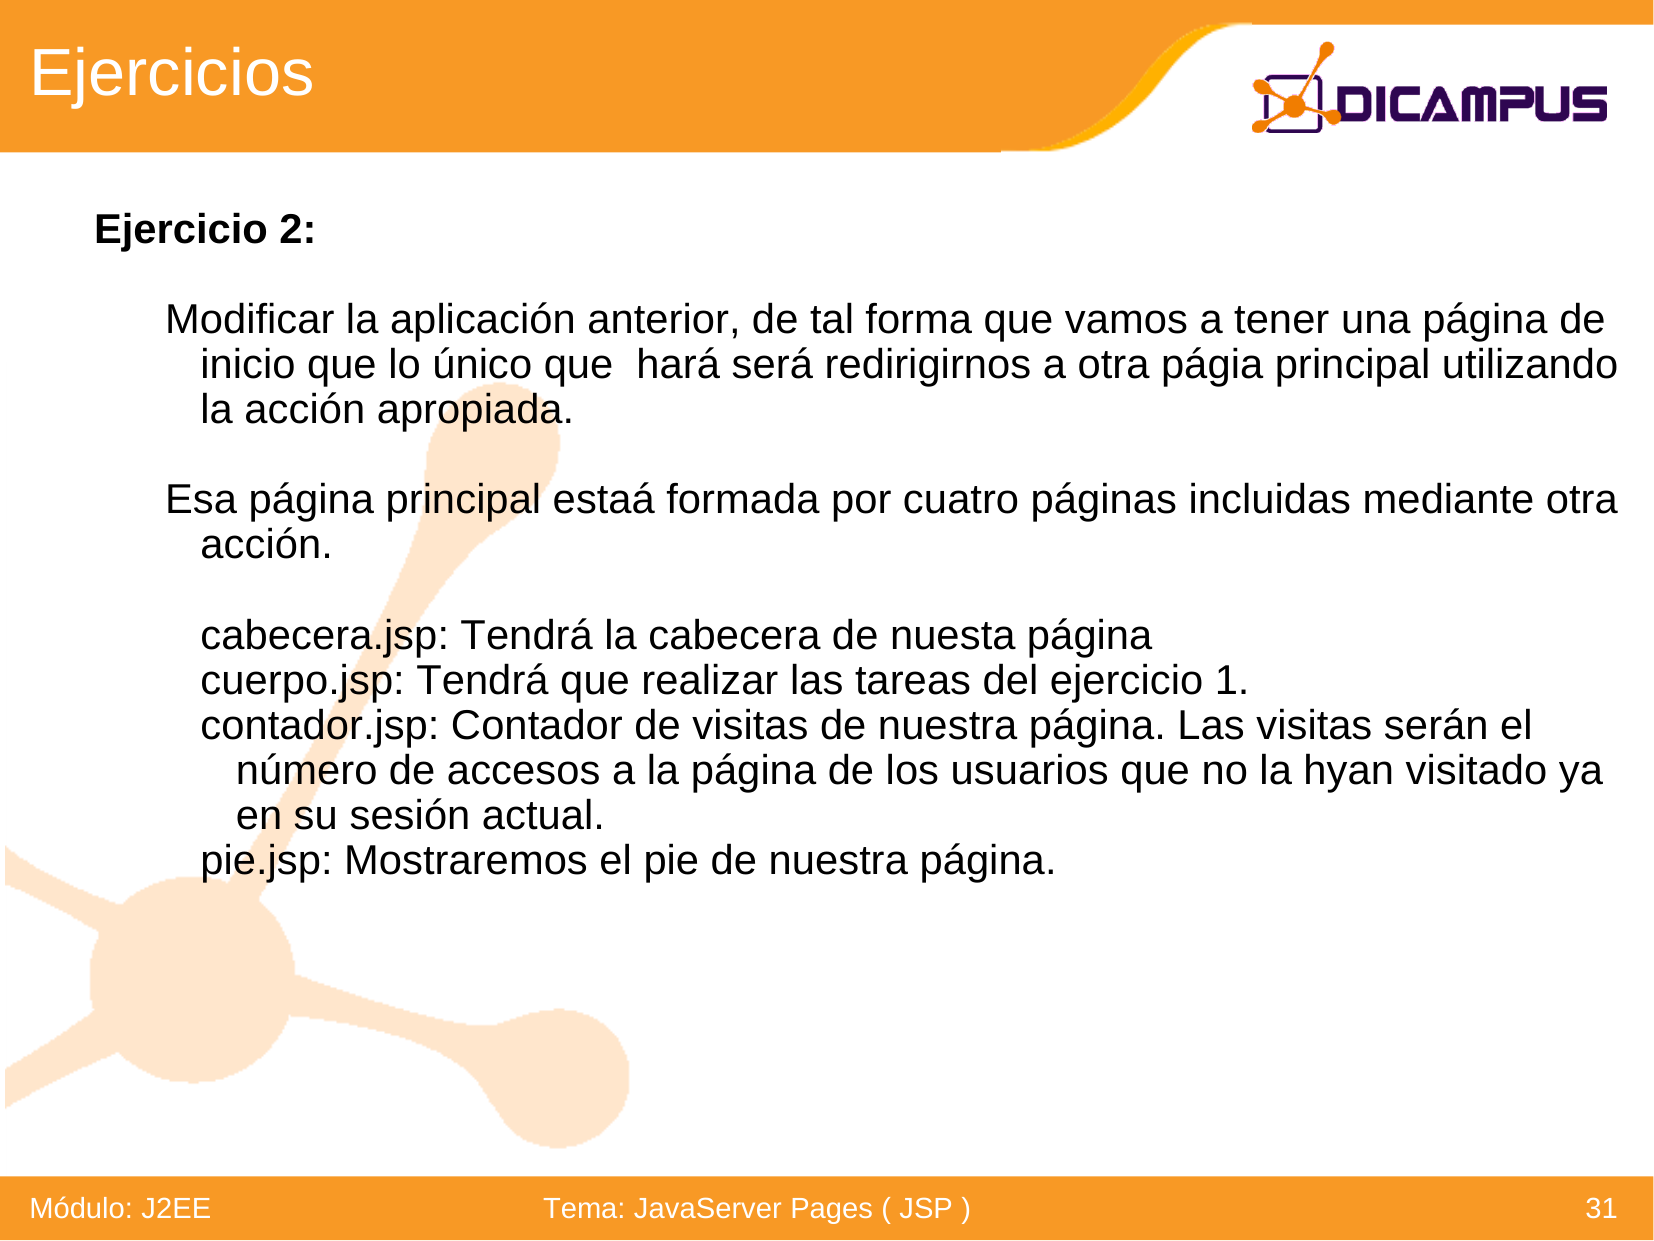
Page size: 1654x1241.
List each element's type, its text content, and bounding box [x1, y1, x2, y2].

text_box Ejercicios [29, 37, 1001, 111]
text_box <number> [1469, 1185, 1633, 1233]
text_box Módulo: J2EE [29, 1192, 473, 1225]
text_box Ejercicio 2: Modificar la aplicación anterior, de tal forma que vamos a tener una página de inicio que lo único que hará será redirigirnos a otra págia principal utilizando la acción apropiada. Esa página principal estaá formada por cuatro páginas incluidas mediante otra acción. cabecera.jsp: Tendrá la cabecera de nuesta página cuerpo.jsp: Tendrá que realizar las tareas del ejercicio 1. contador.jsp: Contador de visitas de nuestra página. Las visitas serán el número de accesos a la página de los usuarios que no la hyan visitado ya en su sesión actual. pie.jsp: Mostraremos el pie de nuestra página. [59, 135, 1625, 929]
text_box [0, 0, 1654, 153]
picture [5, 362, 663, 1176]
picture [1001, 4, 1607, 135]
text_box Tema: JavaServer Pages ( JSP ) [543, 1192, 1447, 1225]
text_box [0, 1176, 1654, 1241]
